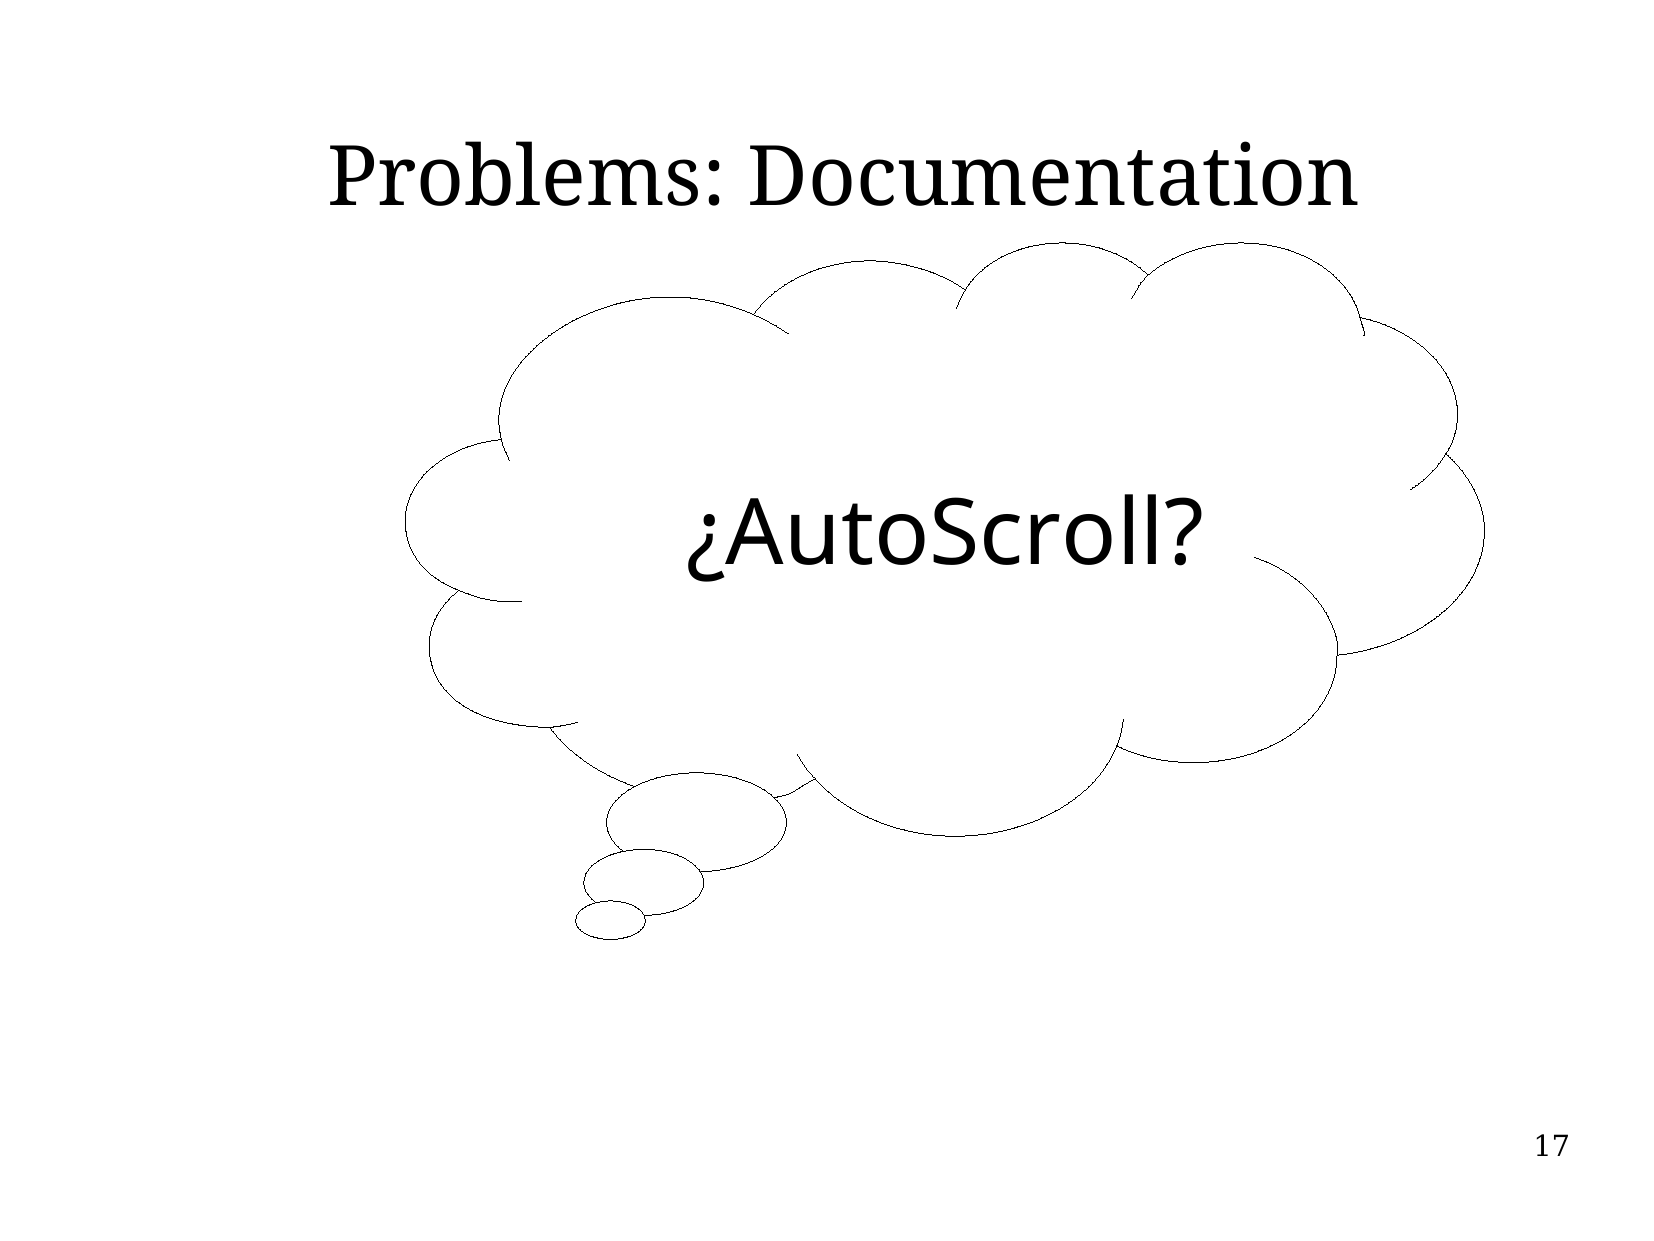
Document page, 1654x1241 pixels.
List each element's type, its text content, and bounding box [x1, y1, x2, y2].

subtitle [82, 297, 1571, 1117]
text_box ¿AutoScroll? [671, 460, 1221, 567]
text_box [405, 242, 1485, 940]
subtitle [691, 297, 767, 313]
title Problems: Documentation [82, 18, 1571, 288]
